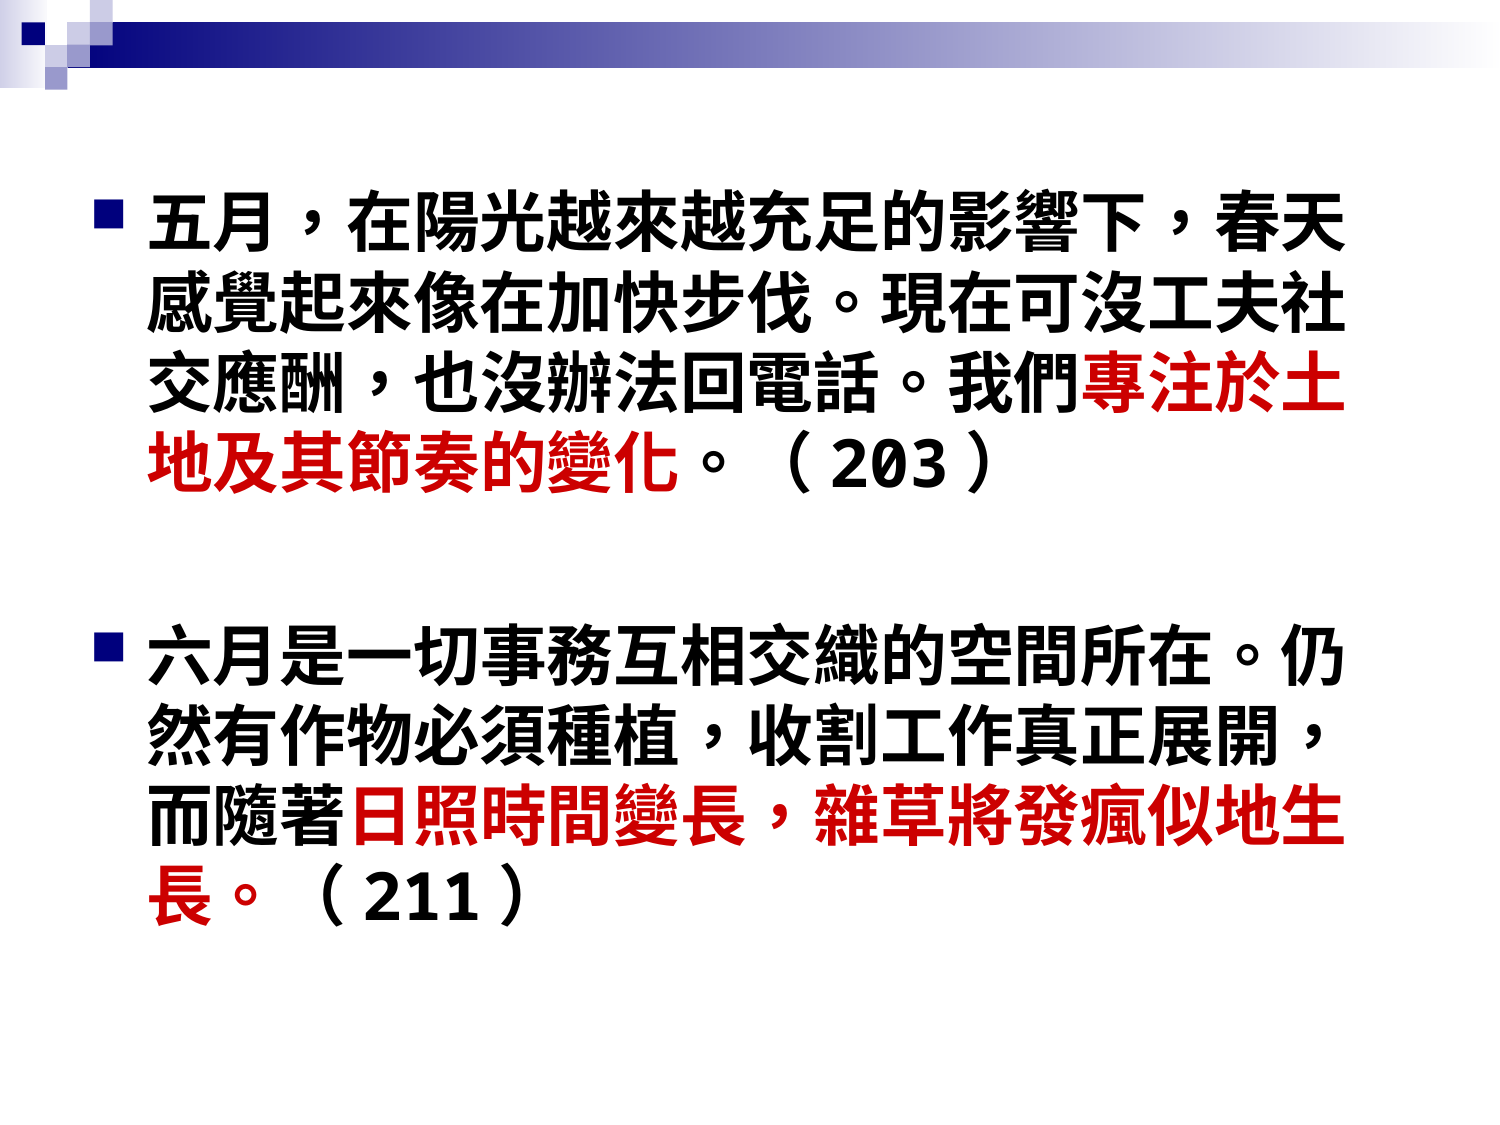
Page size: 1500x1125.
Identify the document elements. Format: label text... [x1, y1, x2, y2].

list 五月，在陽光越來越充足的影響下，春天感覺起來像在加快步伐。現在可沒工夫社交應酬，也沒辦法回電話。我們專注於土地及其節奏的變化。（203） 六月是一切事務互相交織的空間所在。仍然有作物必須種植，收割工作真正展開，而隨著日照時間變長，雜草將發瘋似地生長。（211） [75, 172, 1426, 963]
